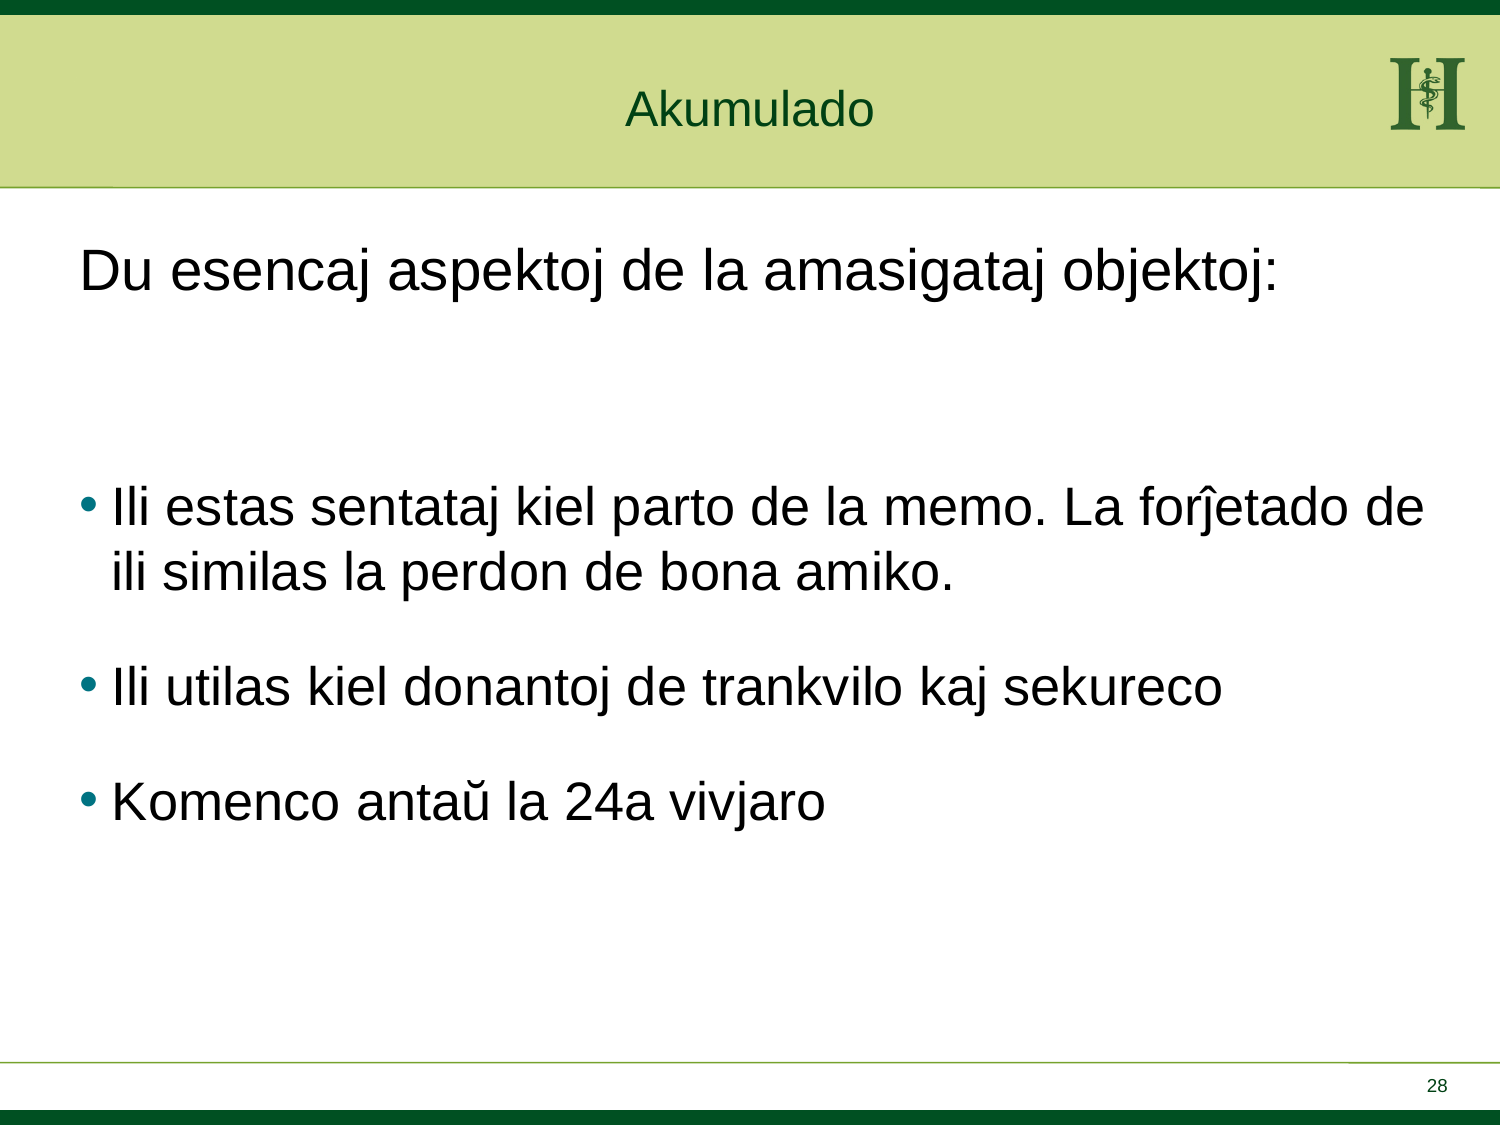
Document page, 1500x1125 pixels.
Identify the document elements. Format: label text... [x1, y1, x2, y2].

list Du esencaj aspektoj de la amasigataj objektoj: Ili estas sentataj kiel parto de la memo. La forĵetado de ili similas la perdon de bona amiko. Ili utilas kiel donantoj de trankvilo kaj sekureco Komenco antaŭ la 24a vivjaro [59, 224, 1454, 1034]
picture [0, 15, 1500, 186]
title Akumulado [52, 24, 1448, 190]
